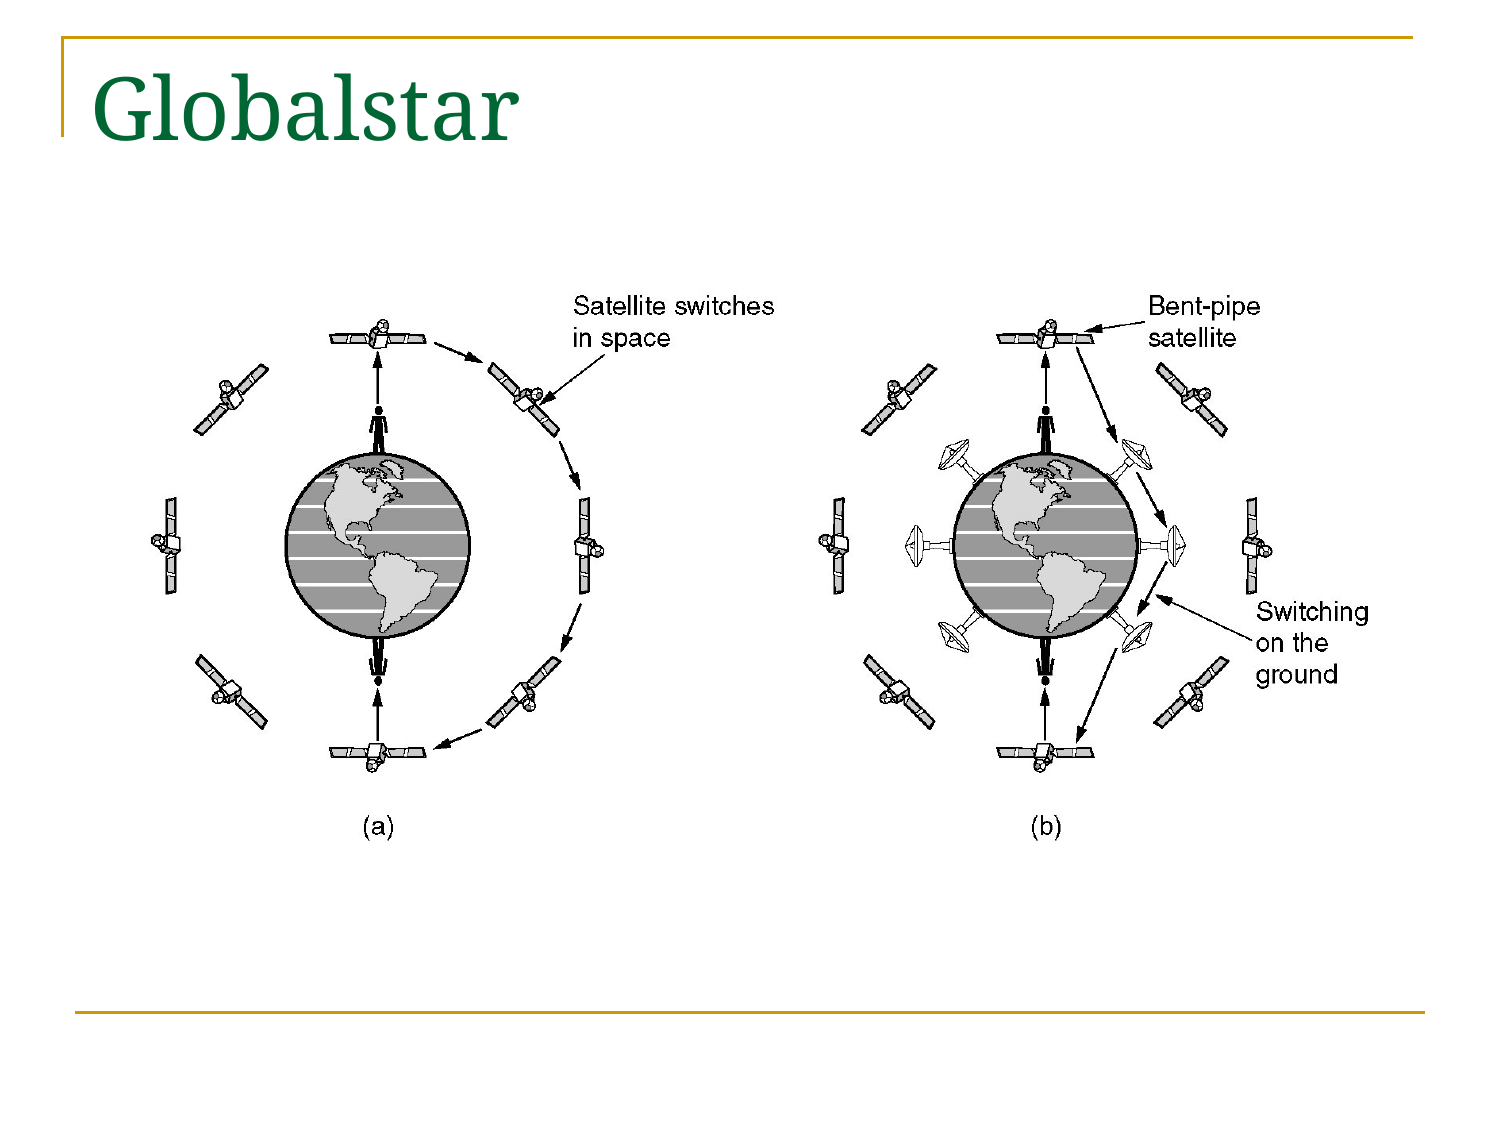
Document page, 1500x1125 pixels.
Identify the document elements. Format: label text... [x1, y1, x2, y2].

title Globalstar [75, 45, 1426, 233]
picture [142, 290, 1372, 841]
